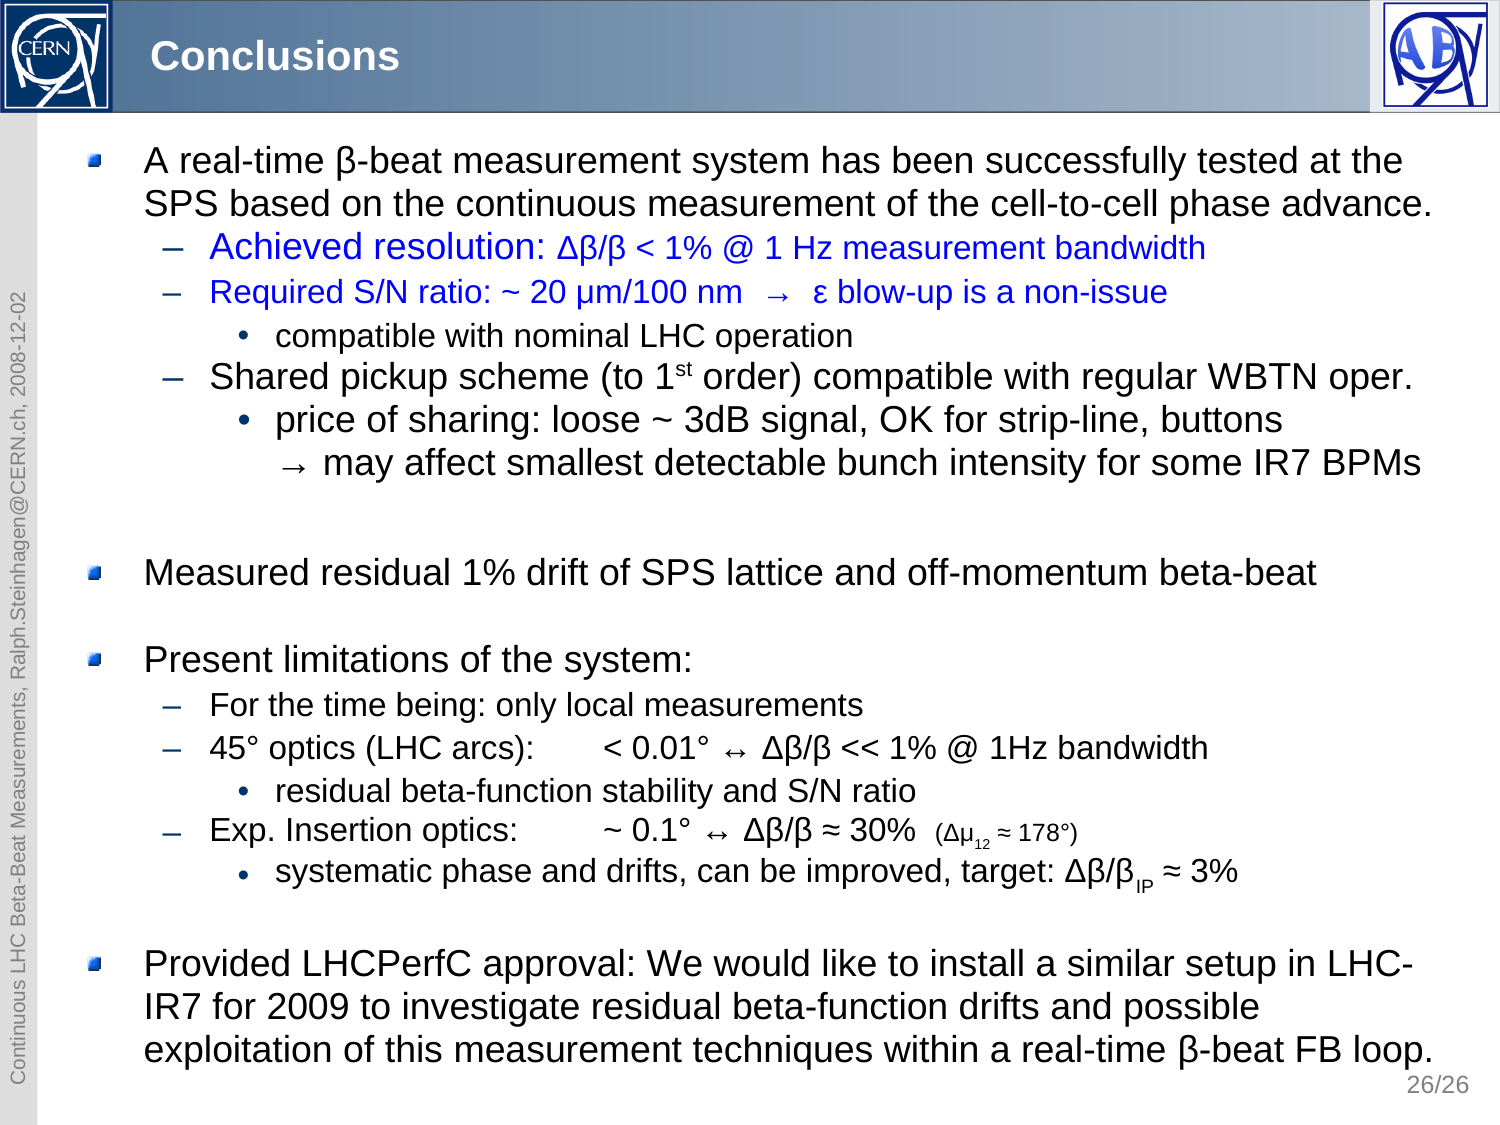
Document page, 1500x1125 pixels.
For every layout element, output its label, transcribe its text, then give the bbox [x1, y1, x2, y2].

list A real-time β-beat measurement system has been successfully tested at the SPS based on the continuous measurement of the cell-to-cell phase advance. Achieved resolution: Δβ/β < 1% @ 1 Hz measurement bandwidth Required S/N ratio: ~ 20 μm/100 nm → ε blow-up is a non-issue compatible with nominal LHC operation Shared pickup scheme (to 1st order) compatible with regular WBTN oper. price of sharing: loose ~ 3dB signal, OK for strip-line, buttons → may affect smallest detectable bunch intensity for some IR7 BPMs Measured residual 1% drift of SPS lattice and off-momentum beta-beat Present limitations of the system: For the time being: only local measurements 45° optics (LHC arcs): < 0.01° ↔ Δβ/β << 1% @ 1Hz bandwidth residual beta-function stability and S/N ratio Exp. Insertion optics: ~ 0.1° ↔ Δβ/β ≈ 30% (Δμ12 ≈ 178°) systematic phase and drifts, can be improved, target: Δβ/βIP ≈ 3% Provided LHCPerfC approval: We would like to install a similar setup in LHC-IR7 for 2009 to investigate residual beta-function drifts and possible exploitation of this measurement techniques within a real-time β-beat FB loop. [87, 137, 1438, 1072]
picture [1382, 1, 1489, 108]
title Conclusions [150, 7, 1201, 106]
picture [0, 0, 113, 113]
